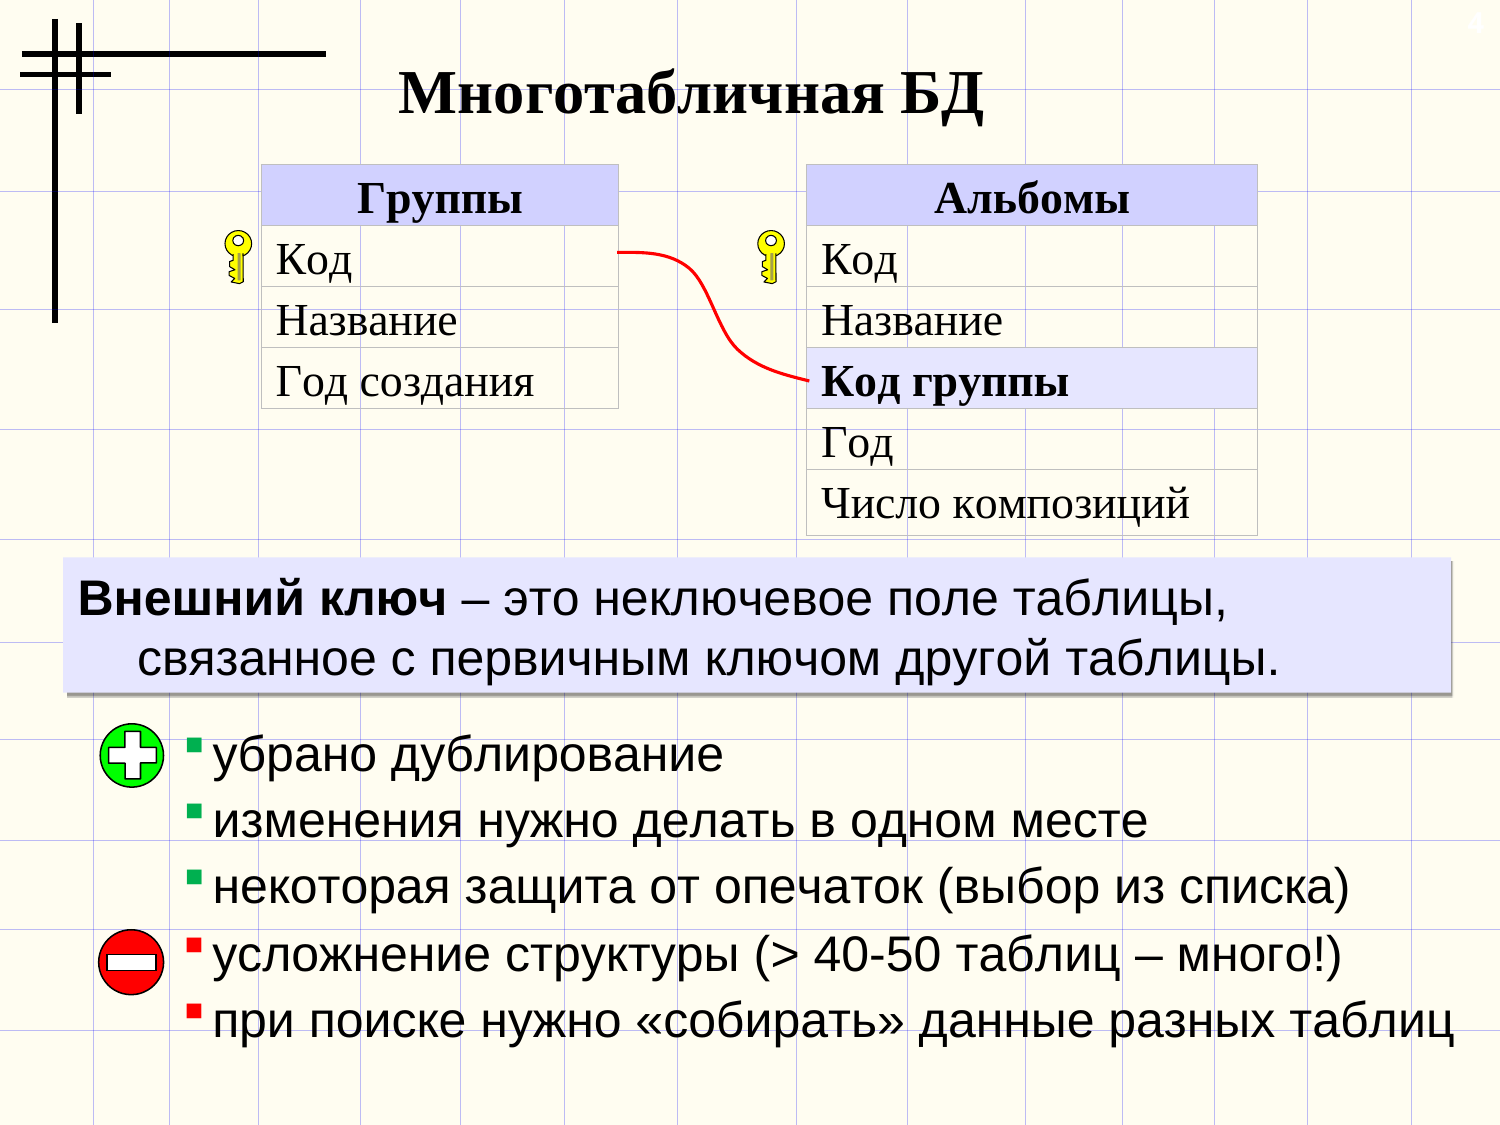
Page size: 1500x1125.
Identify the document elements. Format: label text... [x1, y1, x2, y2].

text_box [98, 929, 164, 995]
text_box усложнение структуры (> 40-50 таблиц – много!) при поиске нужно «собирать» данные разных таблиц [167, 913, 1500, 1052]
table_header Альбомы [807, 165, 1257, 225]
table_cell Число композиций [807, 470, 1257, 535]
text_box [757, 230, 785, 284]
text_box убрано дублирование изменения нужно делать в одном месте некоторая защита от опечаток (выбор из списка) [168, 713, 1420, 854]
table_cell Код группы [807, 348, 1257, 408]
text_box [100, 723, 164, 788]
table_header Группы [262, 165, 618, 225]
table_cell Год [807, 409, 1257, 469]
table_cell Название [262, 287, 618, 347]
text_box [225, 230, 252, 284]
table_cell Год создания [262, 348, 618, 408]
table_cell Название [807, 287, 1257, 347]
table_cell Код [262, 226, 618, 286]
title Многотабличная БД [354, 43, 1426, 134]
table_cell Код [807, 226, 1257, 286]
text_box <номер> [1148, 0, 1499, 75]
text_box Внешний ключ – это неключевое поле таблицы, связанное с первичным ключом другой таблицы. [63, 557, 1452, 693]
